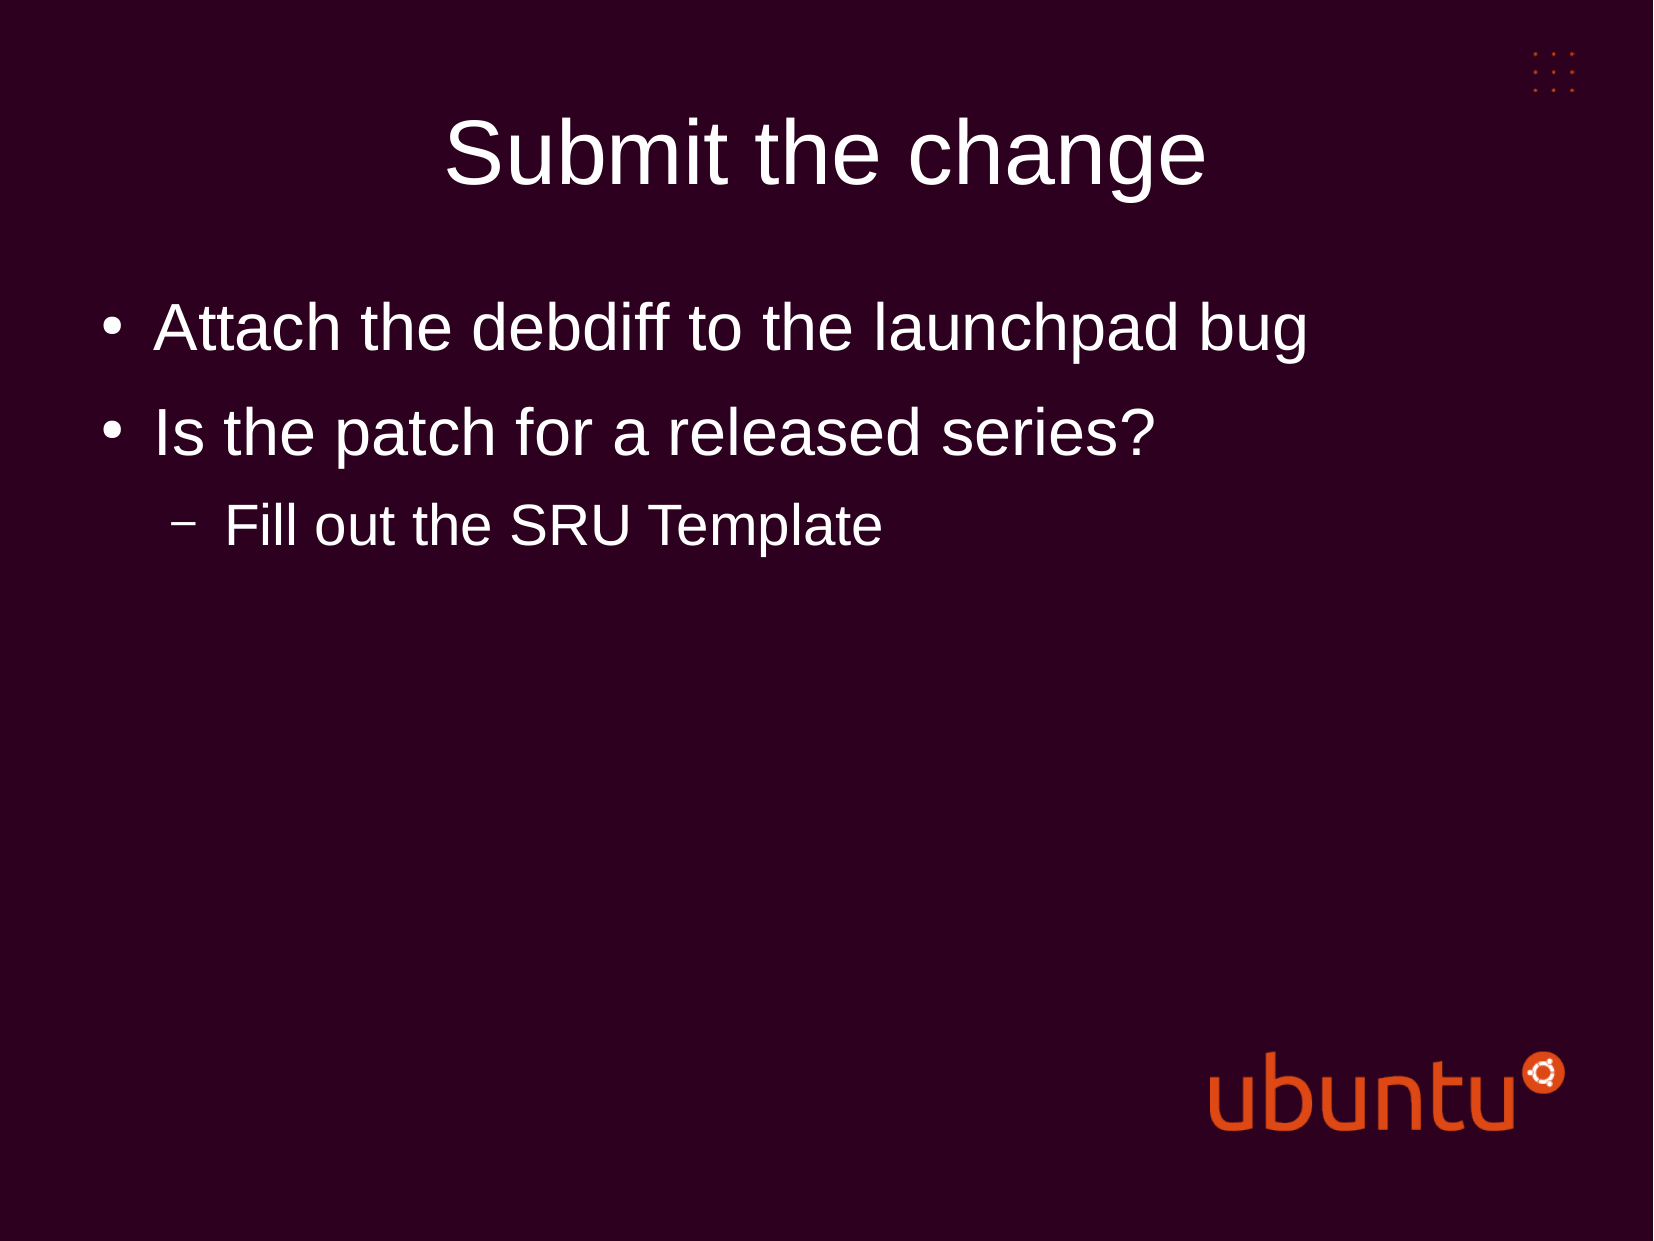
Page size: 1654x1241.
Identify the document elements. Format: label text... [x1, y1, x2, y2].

picture [1571, 49, 1575, 94]
picture [1121, 960, 1653, 1223]
title Submit the change [82, 49, 1571, 257]
list Attach the debdiff to the launchpad bug Is the patch for a released series? Fill out the SRU Template [82, 290, 1571, 1010]
